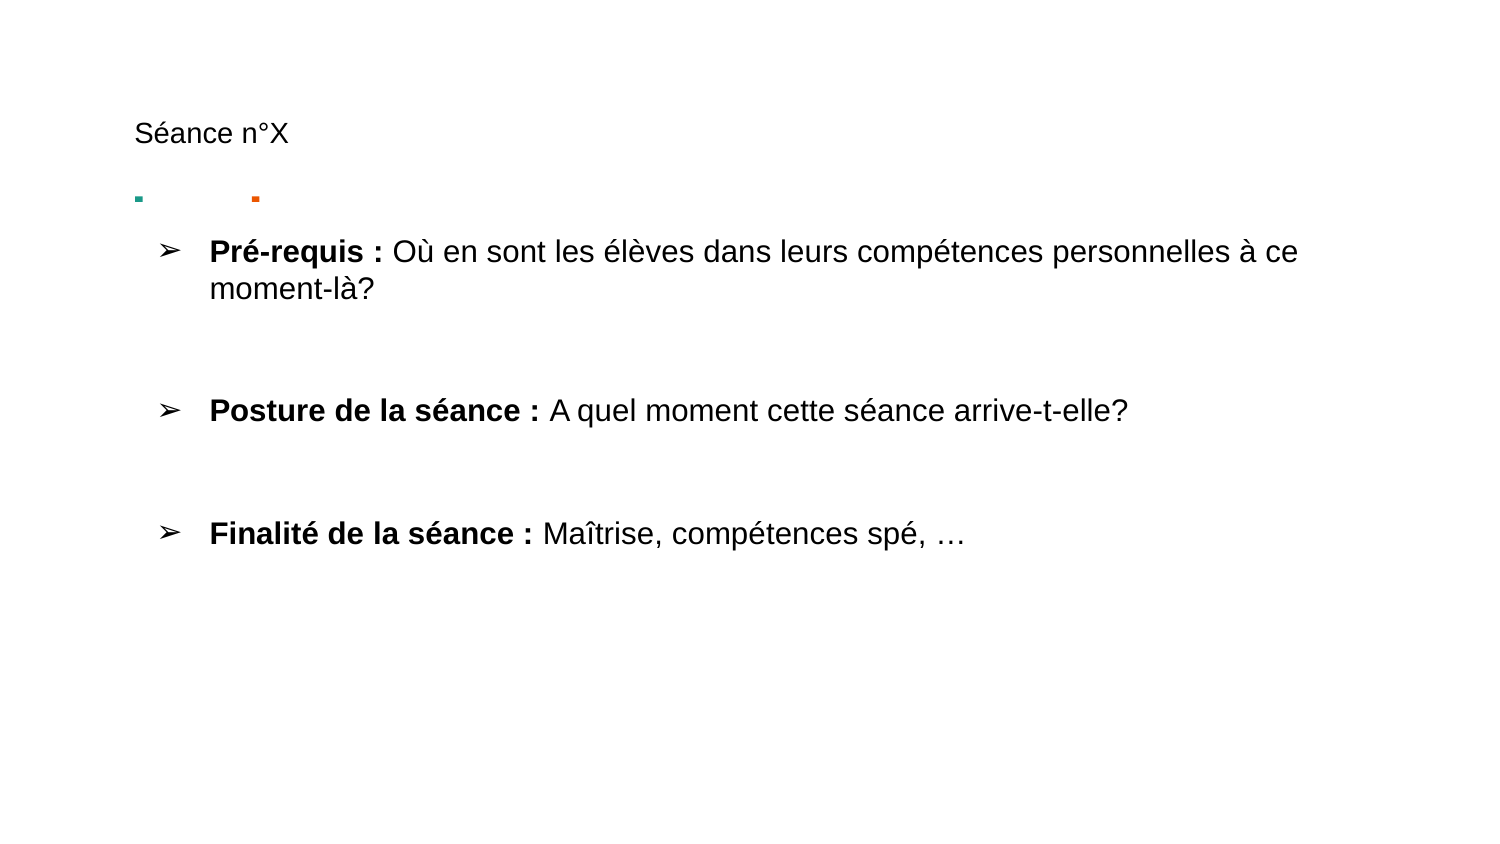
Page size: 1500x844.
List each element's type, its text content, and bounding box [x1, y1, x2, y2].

title Séance n°X [119, 99, 1381, 188]
list Pré-requis : Où en sont les élèves dans leurs compétences personnelles à ce moment-là? Posture de la séance : A quel moment cette séance arrive-t-elle? Finalité de la séance : Maîtrise, compétences spé, … [119, 215, 1381, 822]
